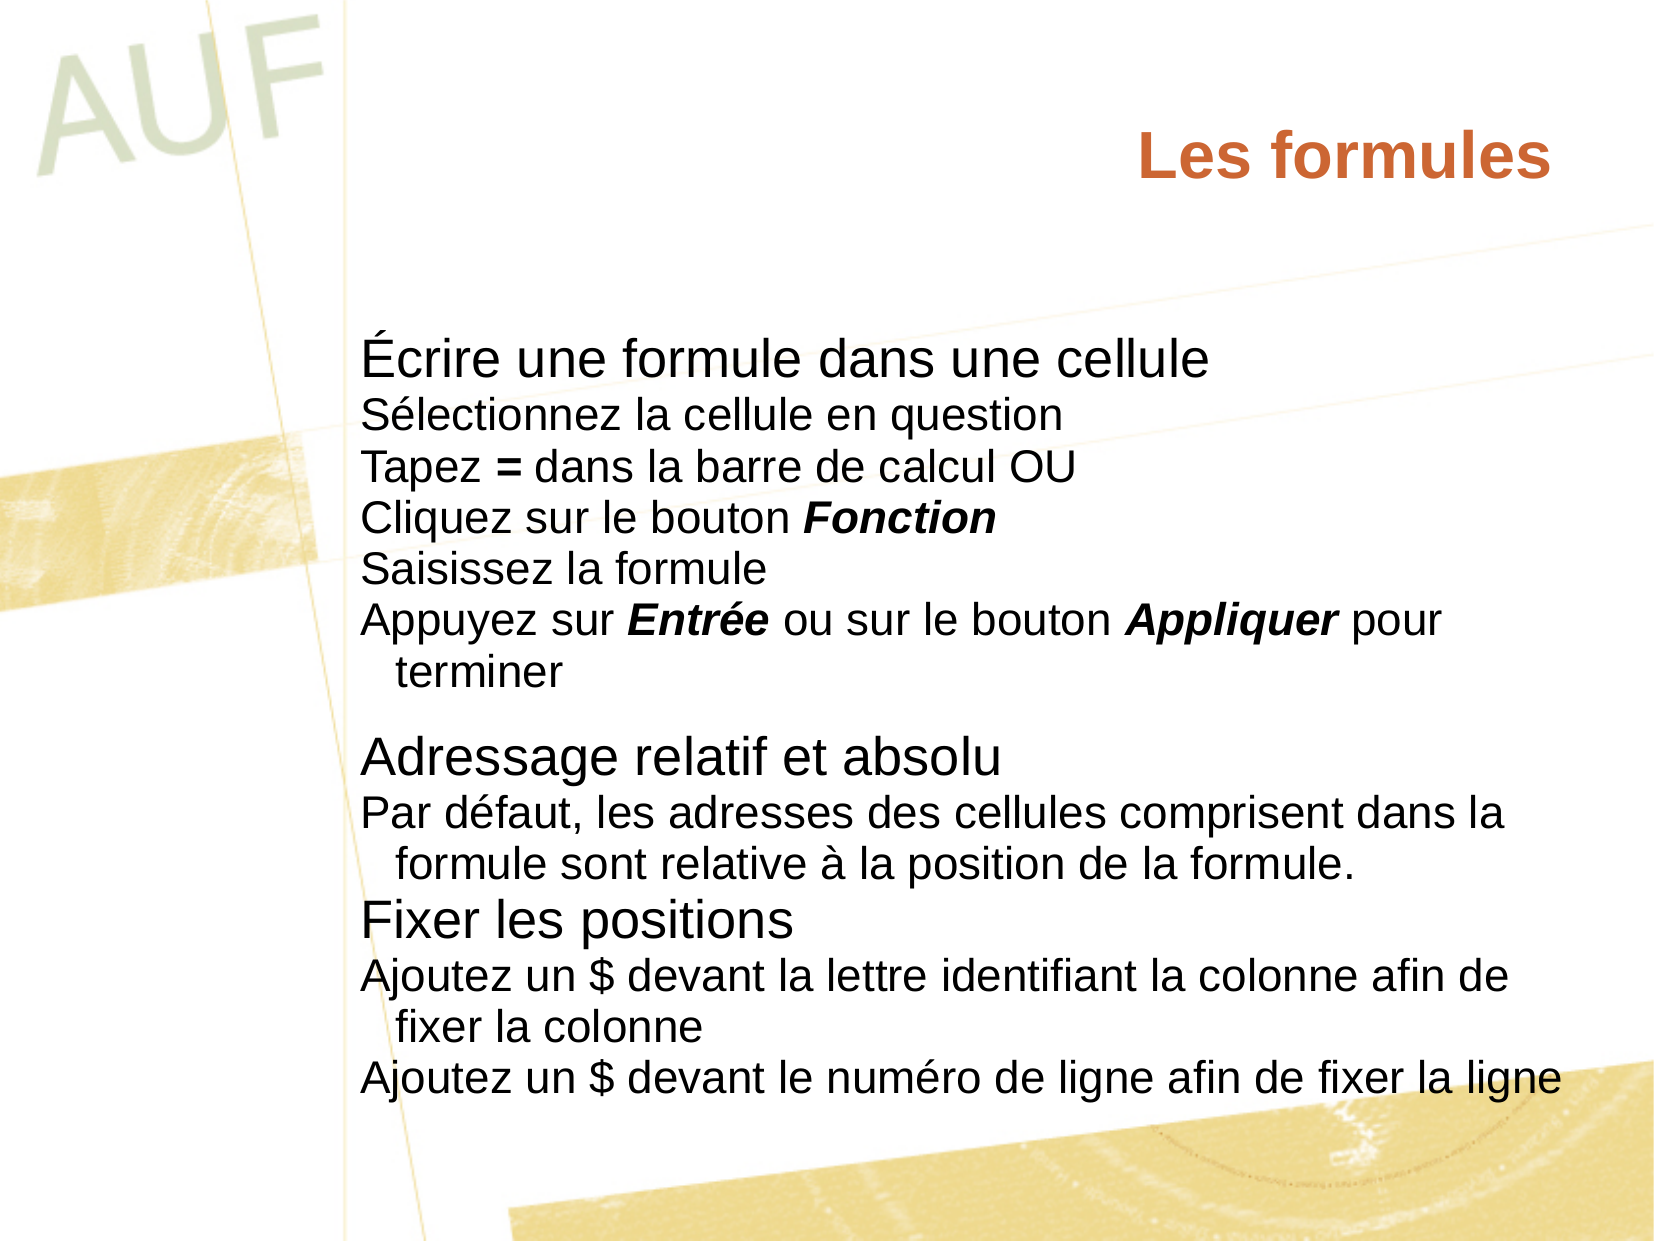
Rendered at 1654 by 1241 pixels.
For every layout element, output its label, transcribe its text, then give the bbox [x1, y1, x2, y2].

subtitle Écrire une formule dans une cellule Sélectionnez la cellule en question Tapez = dans la barre de calcul OU Cliquez sur le bouton Fonction Saisissez la formule Appuyez sur Entrée ou sur le bouton Appliquer pour terminer Adressage relatif et absolu Par défaut, les adresses des cellules comprisent dans la formule sont relative à la position de la formule. Fixer les positions Ajoutez un $ devant la lettre identifiant la colonne afin de fixer la colonne Ajoutez un $ devant le numéro de ligne afin de fixer la ligne [324, 280, 1595, 1152]
title Les formules [324, 59, 1571, 252]
picture [0, 0, 1654, 1241]
